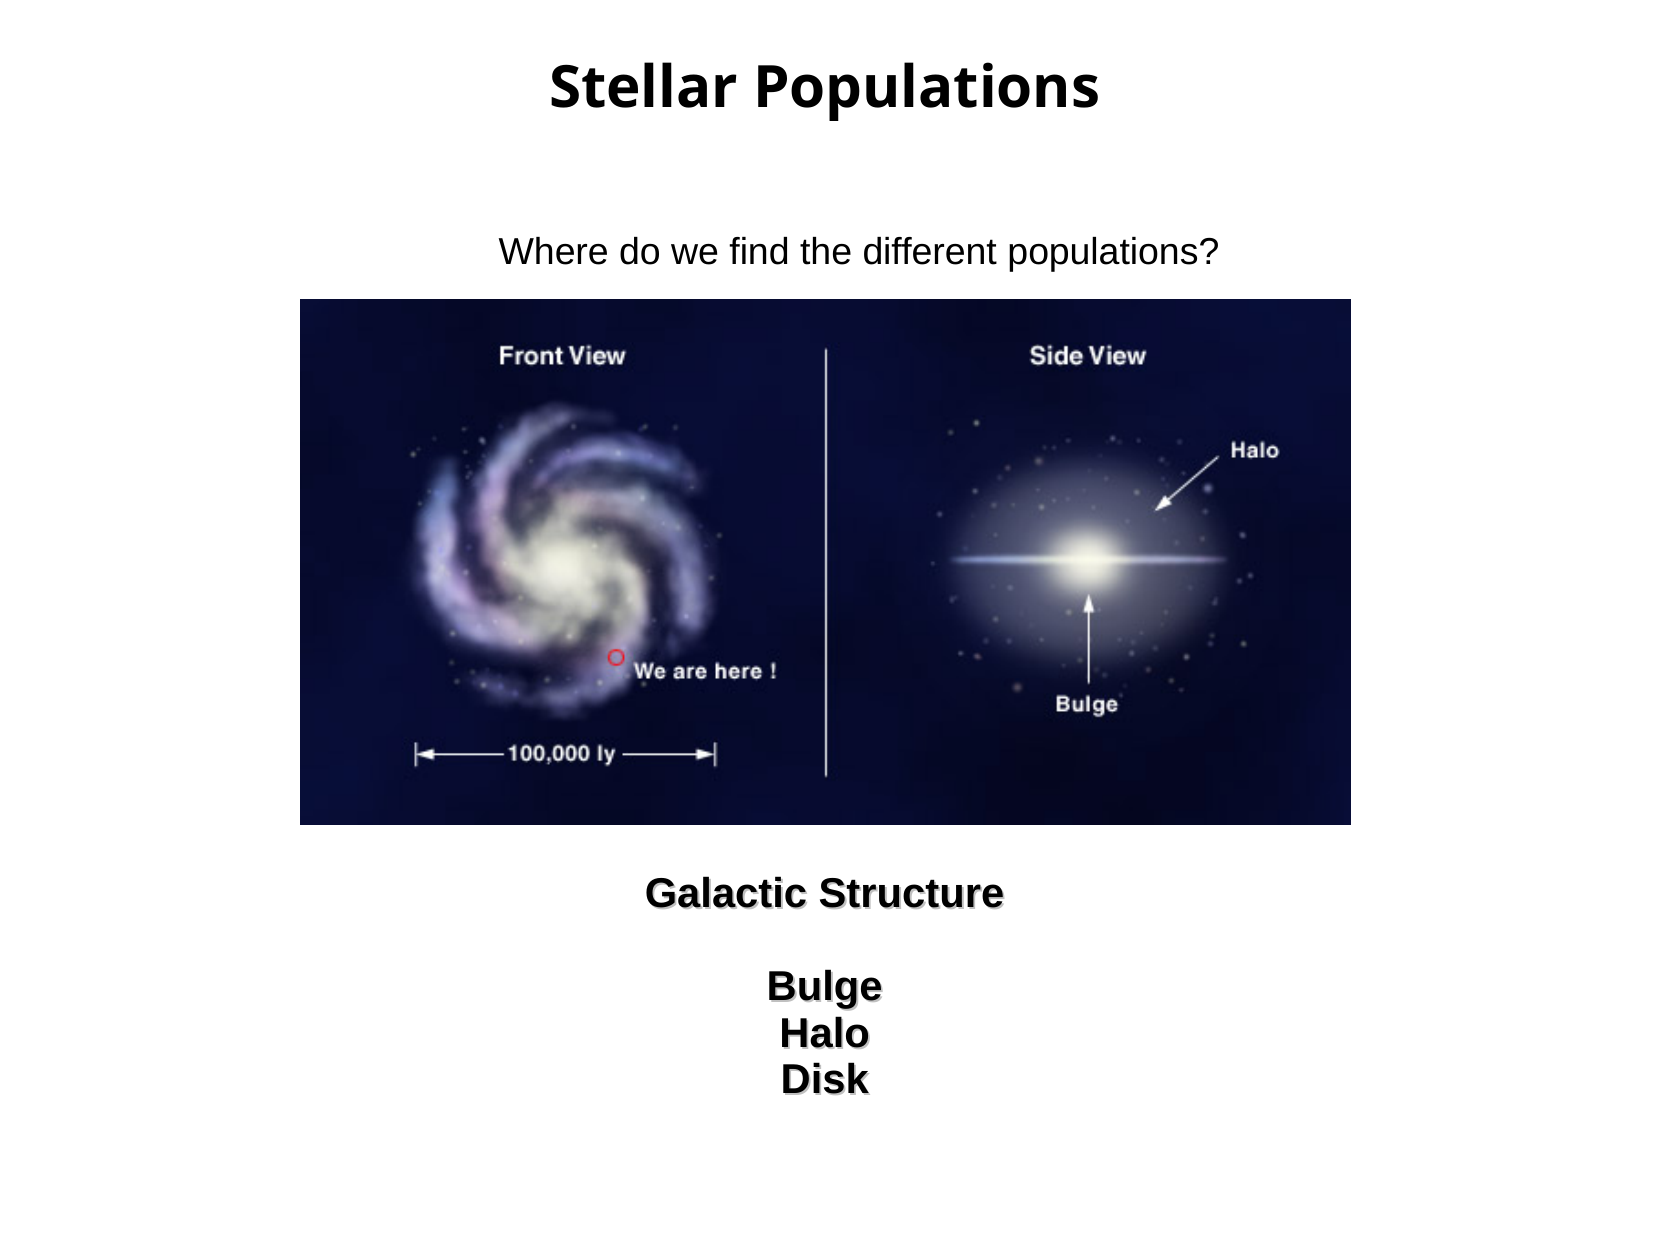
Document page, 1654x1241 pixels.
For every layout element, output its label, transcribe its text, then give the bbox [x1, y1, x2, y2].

text_box Stellar Populations [262, 37, 1388, 134]
text_box Where do we find the different populations? [483, 222, 1237, 280]
picture [300, 299, 1351, 826]
text_box Galactic Structure Bulge Halo Disk [299, 862, 1350, 1111]
